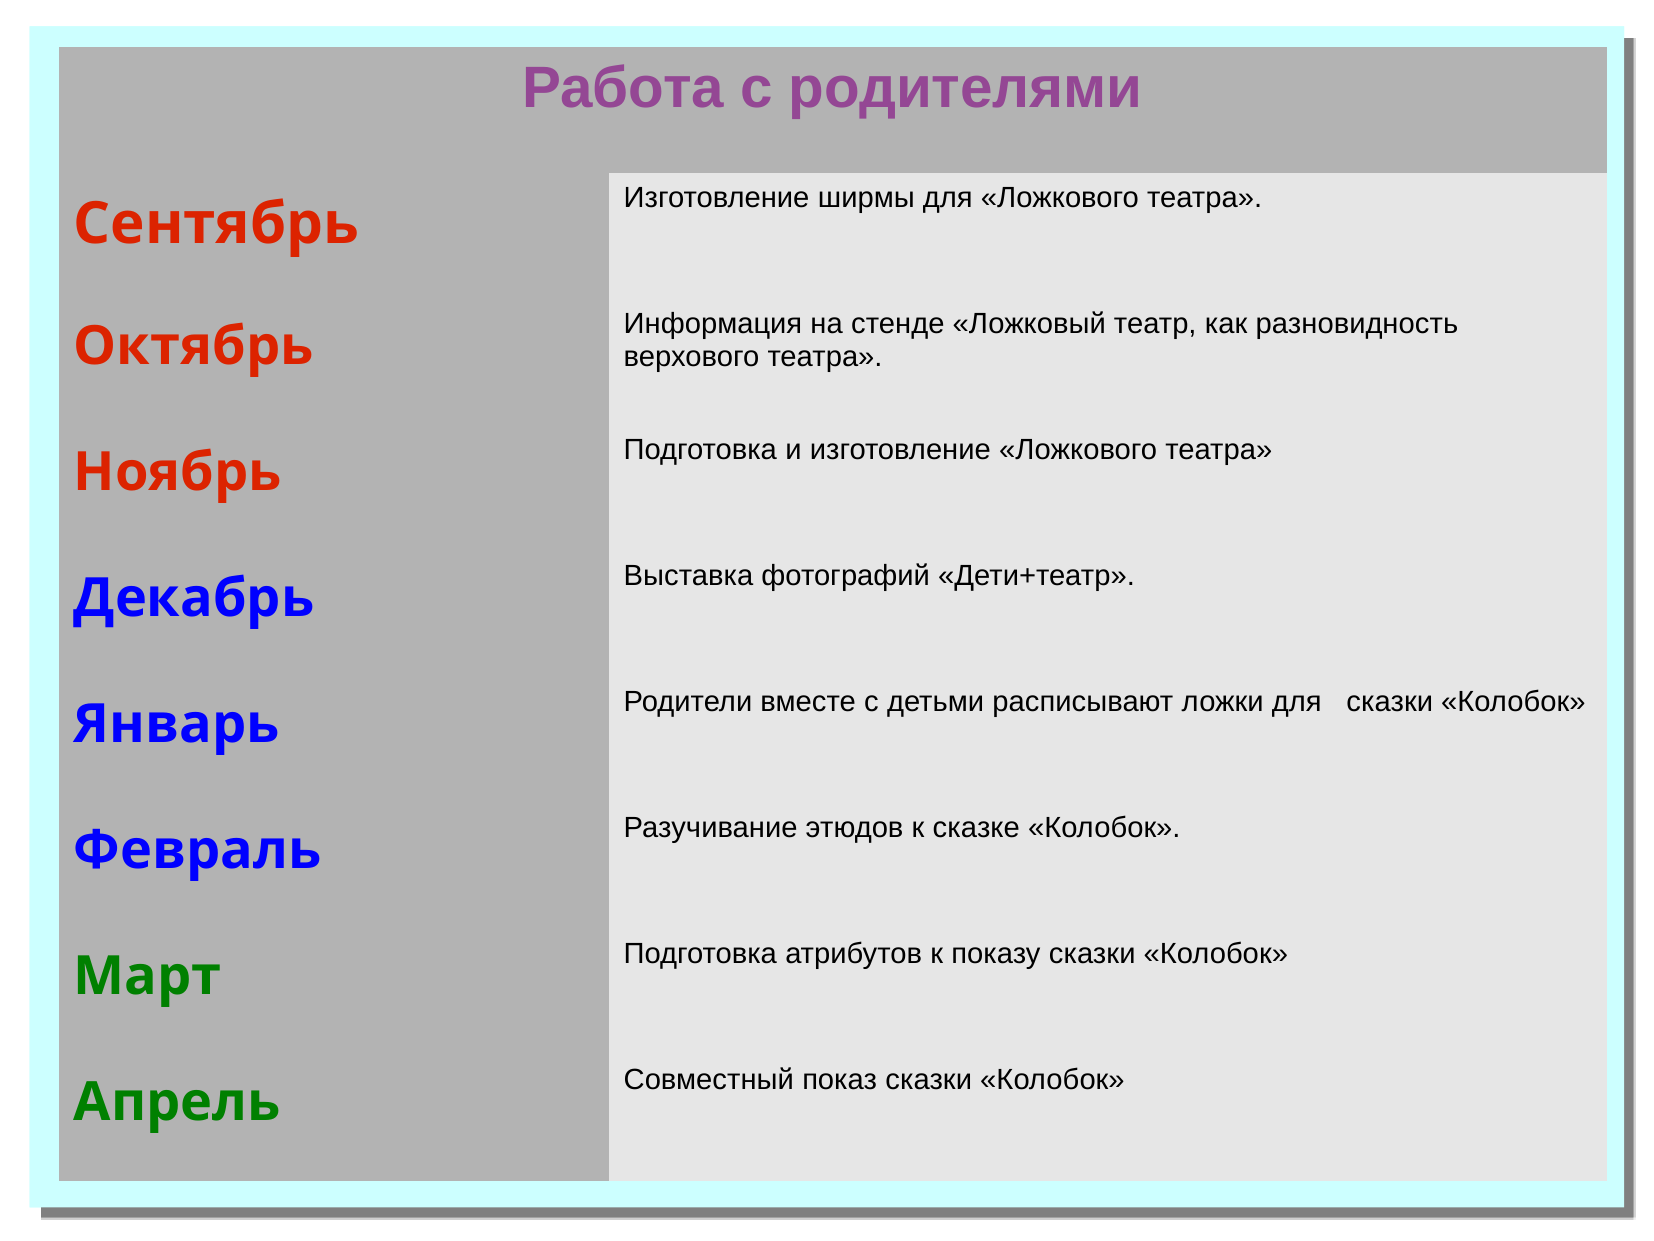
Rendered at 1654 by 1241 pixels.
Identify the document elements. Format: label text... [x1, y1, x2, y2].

table_cell Разучивание этюдов к сказке «Колобок». [609, 803, 1607, 929]
table_cell Родители вместе с детьми расписывают ложки для сказки «Колобок» [609, 677, 1607, 803]
table_cell Выставка фотографий «Дети+театр». [609, 551, 1607, 677]
table_cell Изготовление ширмы для «Ложкового театра». [609, 173, 1607, 299]
table_cell Сентябрь [59, 173, 609, 299]
table_header Работа с родителями [59, 47, 1607, 173]
table_cell Апрель [59, 1055, 609, 1181]
table_cell Подготовка и изготовление «Ложкового театра» [609, 425, 1607, 551]
table_cell Подготовка атрибутов к показу сказки «Колобок» [609, 929, 1607, 1055]
table_cell Совместный показ сказки «Колобок» [609, 1055, 1607, 1181]
table_cell Информация на стенде «Ложковый театр, как разновидность верхового театра». [609, 299, 1607, 425]
table_cell Февраль [59, 803, 609, 929]
table_cell Октябрь [59, 299, 609, 425]
table_cell Март [59, 929, 609, 1055]
table_cell Ноябрь [59, 425, 609, 551]
text_box [29, 26, 1625, 1208]
table_cell Декабрь [59, 551, 609, 677]
table_cell Январь [59, 677, 609, 803]
